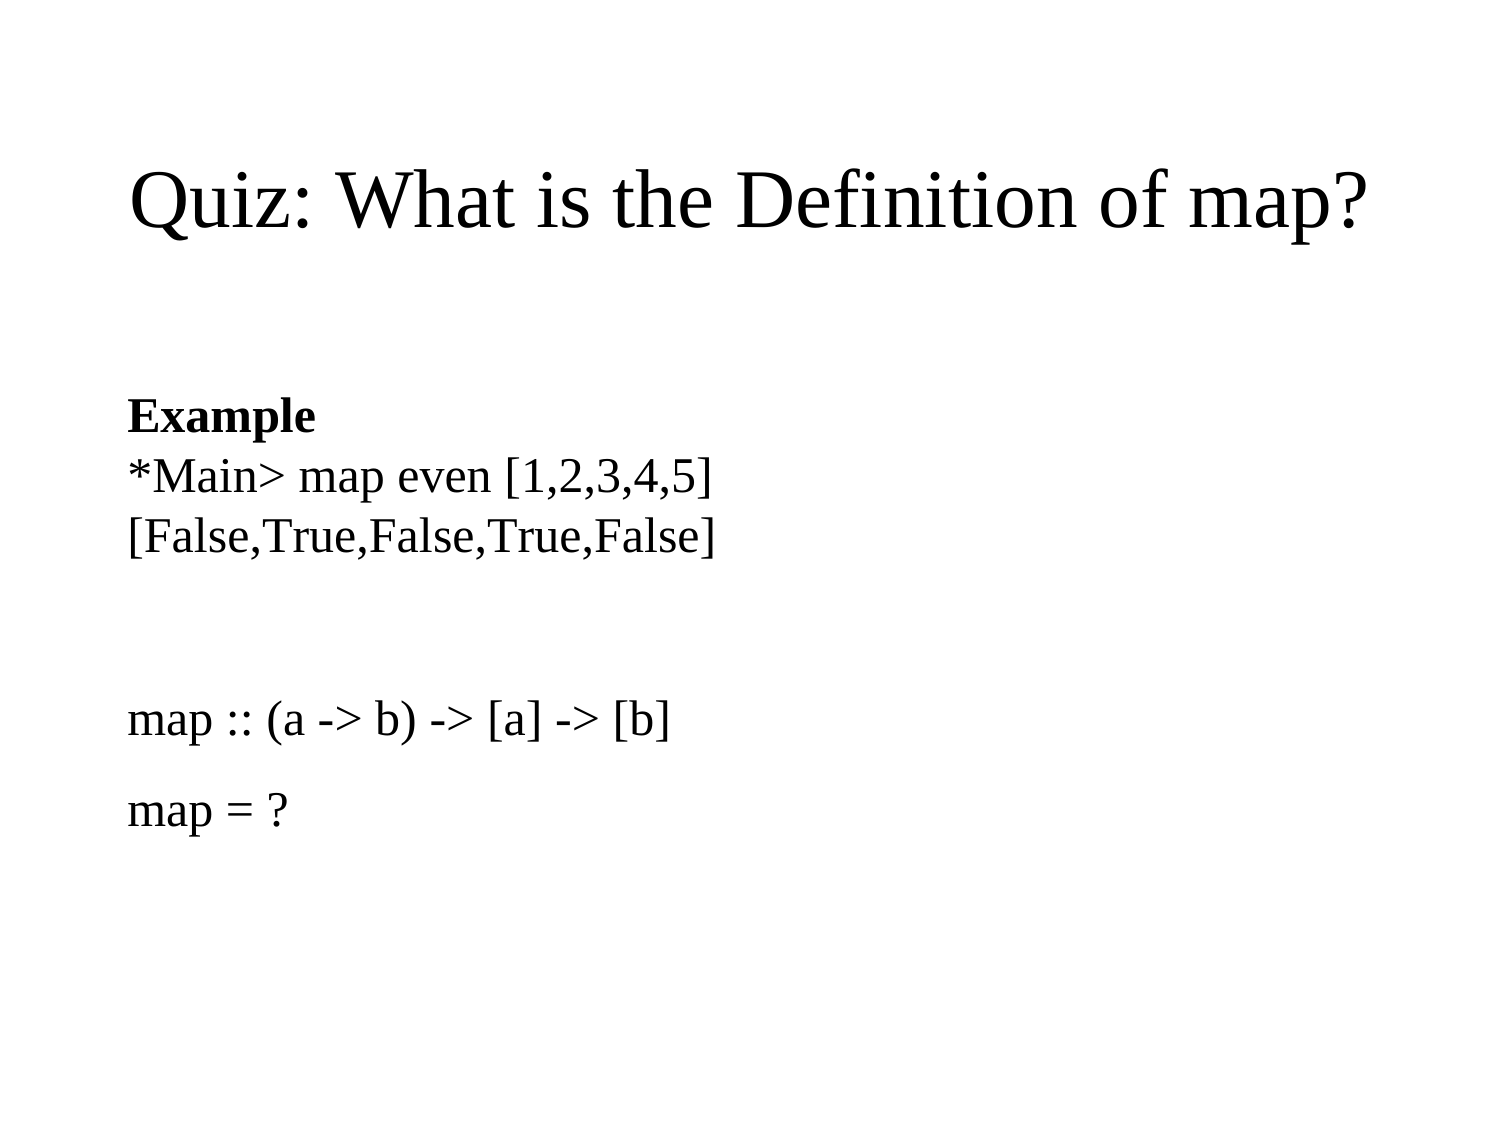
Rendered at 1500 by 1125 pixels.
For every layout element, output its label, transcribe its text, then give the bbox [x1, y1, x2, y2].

text_box Example *Main> map even [1,2,3,4,5] [False,True,False,True,False] map :: (a -> b) -> [a] -> [b] map = ? [112, 375, 1376, 845]
title Quiz: What is the Definition of map? [112, 99, 1388, 288]
